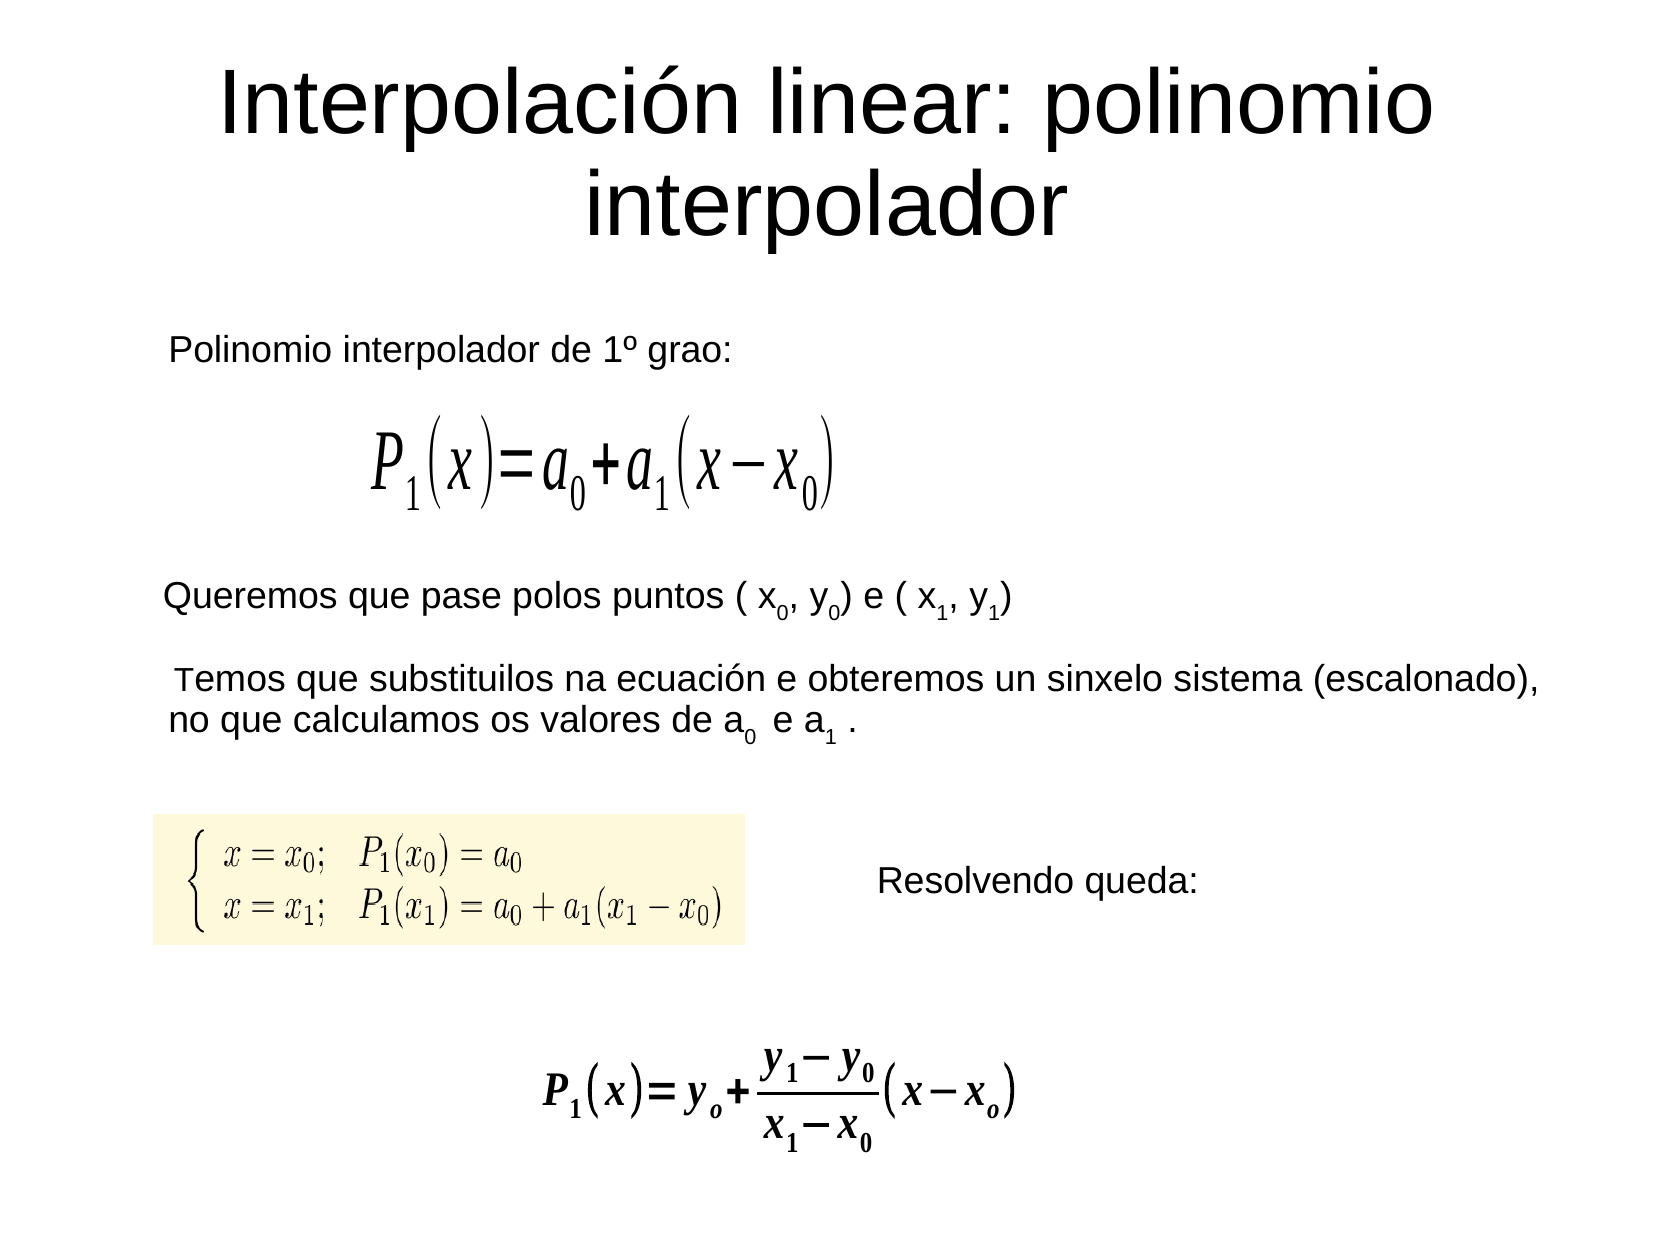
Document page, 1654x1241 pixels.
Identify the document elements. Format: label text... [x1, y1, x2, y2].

text_box Temos que substituilos na ecuación e obteremos un sinxelo sistema (escalonado), no que calculamos os valores de a0 e a1 . [153, 649, 1583, 781]
chart [531, 1027, 1028, 1158]
text_box Polinomio interpolador de 1º grao: [153, 321, 748, 378]
picture [153, 814, 745, 945]
text_box Queremos que pase polos puntos ( x0, y0) e ( x1, y1) [148, 566, 1028, 633]
title Interpolación linear: polinomio interpolador [82, 49, 1571, 257]
chart [354, 408, 852, 520]
text_box Resolvendo queda: [862, 852, 1214, 910]
